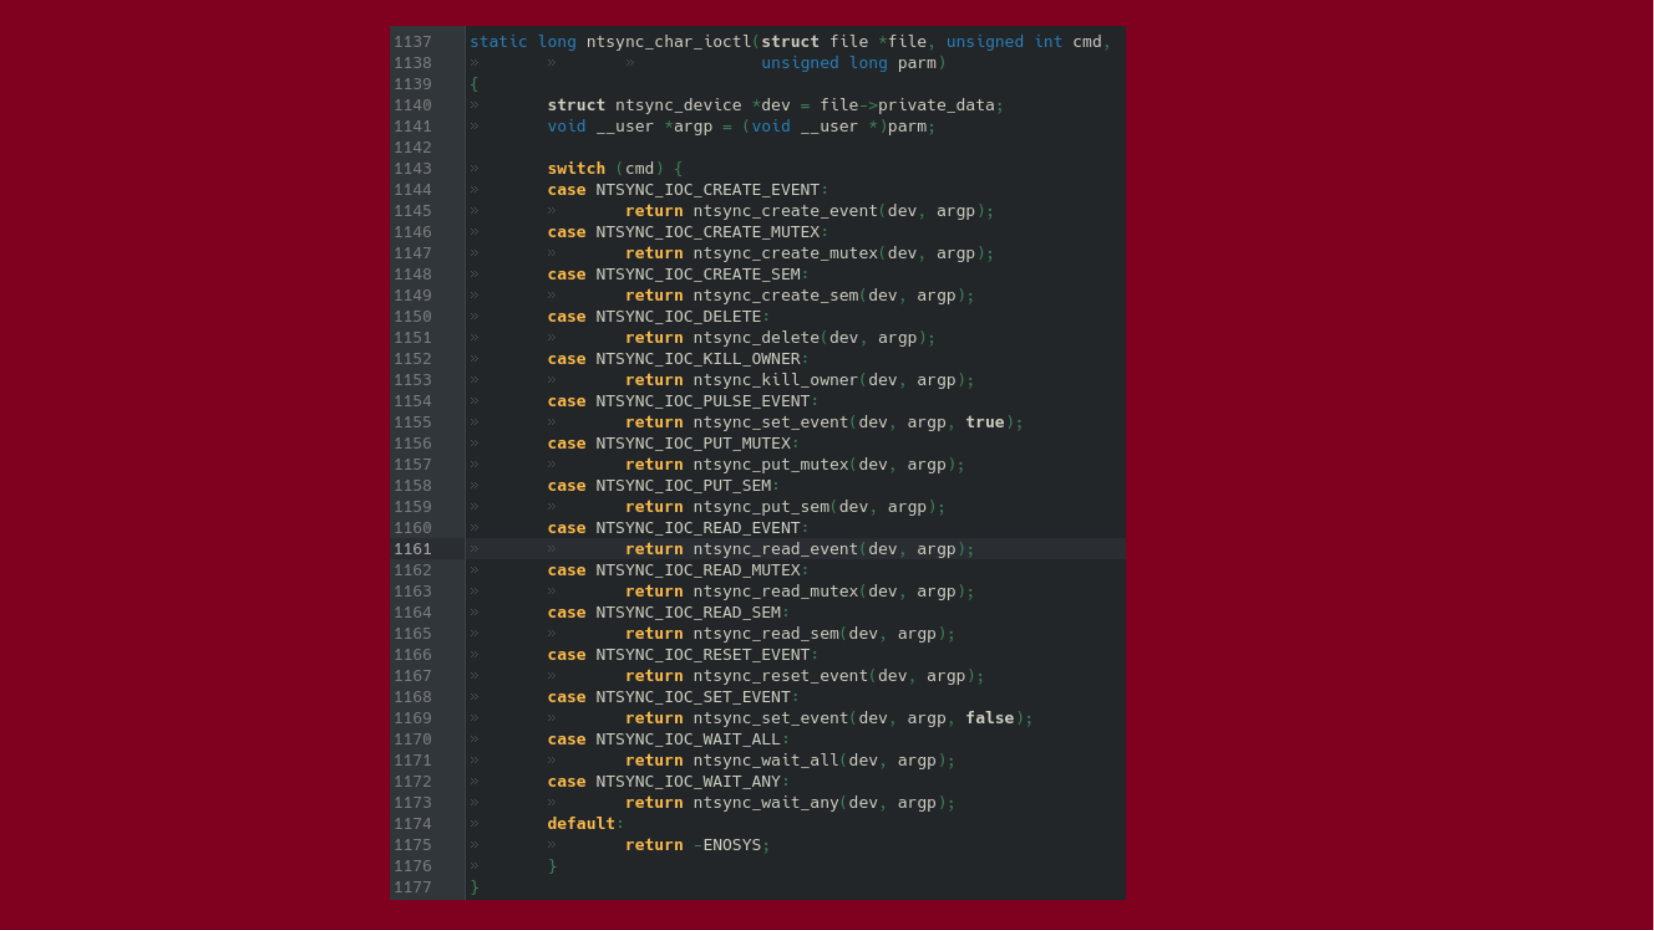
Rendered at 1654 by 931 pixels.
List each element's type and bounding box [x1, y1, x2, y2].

picture [390, 26, 1126, 901]
